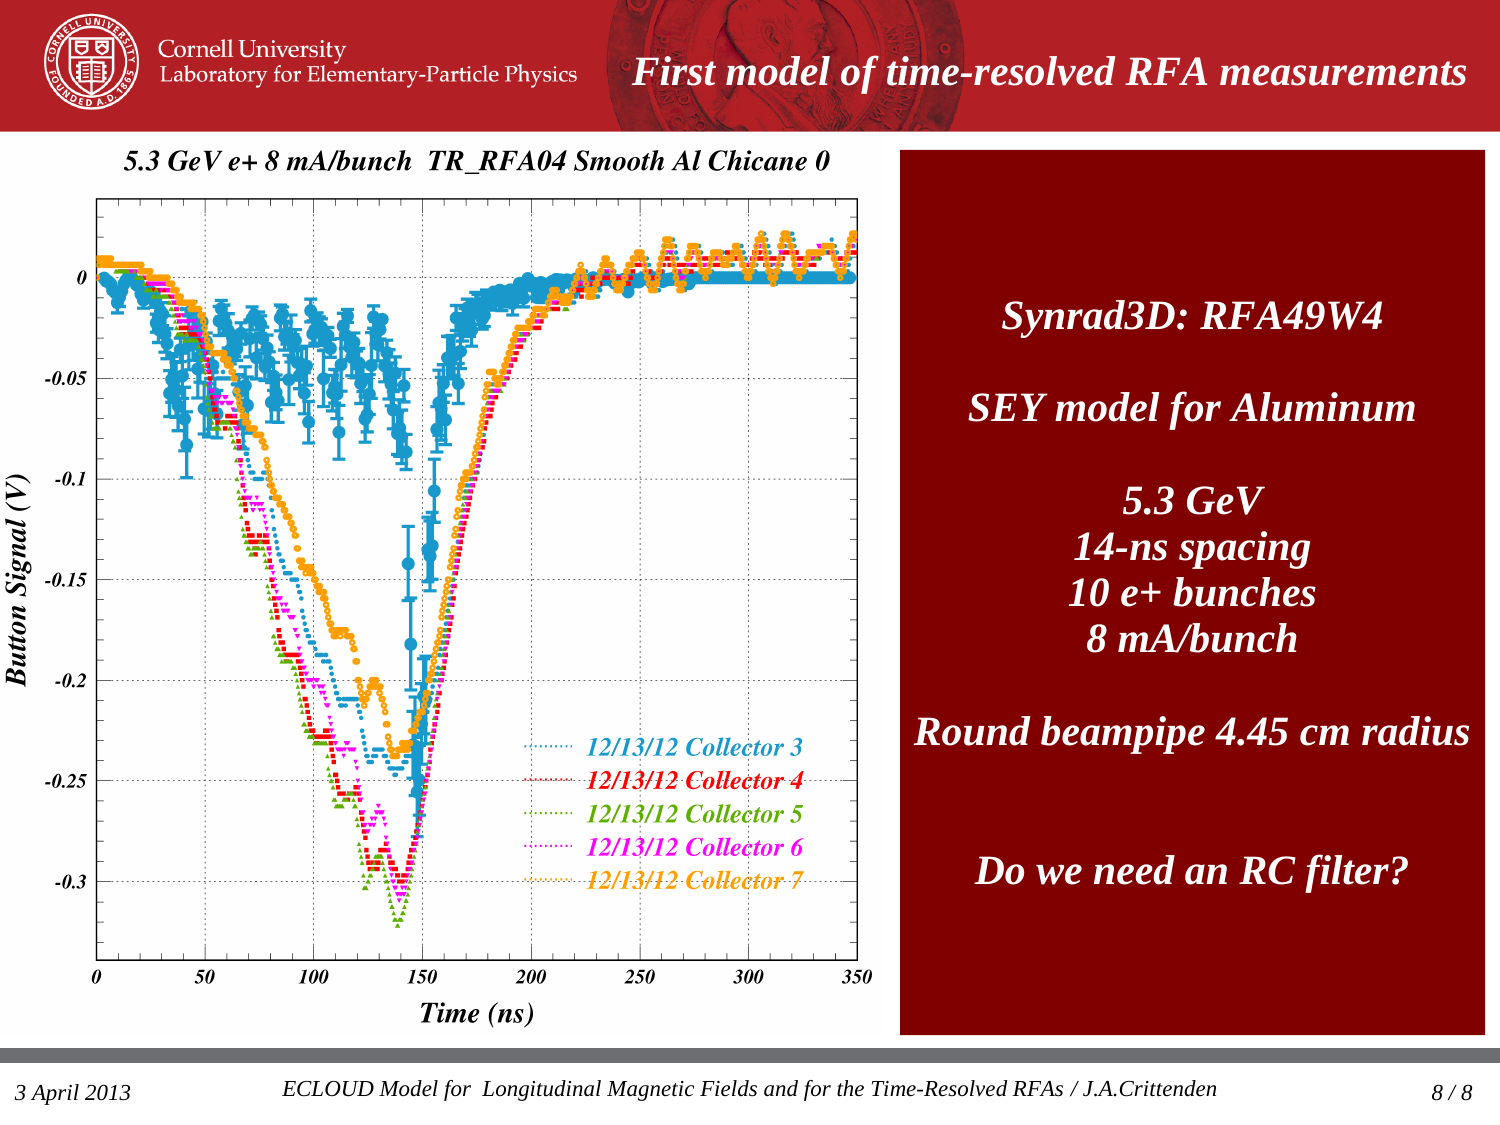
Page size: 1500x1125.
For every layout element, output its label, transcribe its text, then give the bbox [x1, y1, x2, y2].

text_box Synrad3D: RFA49W4 SEY model for Aluminum 5.3 GeV 14-ns spacing 10 e+ bunches 8 mA/bunch Round beampipe 4.45 cm radius Do we need an RC filter? [900, 149, 1486, 1036]
picture [0, 0, 1500, 132]
title First model of time-resolved RFA measurements [600, 7, 1500, 136]
picture [0, 134, 882, 1036]
